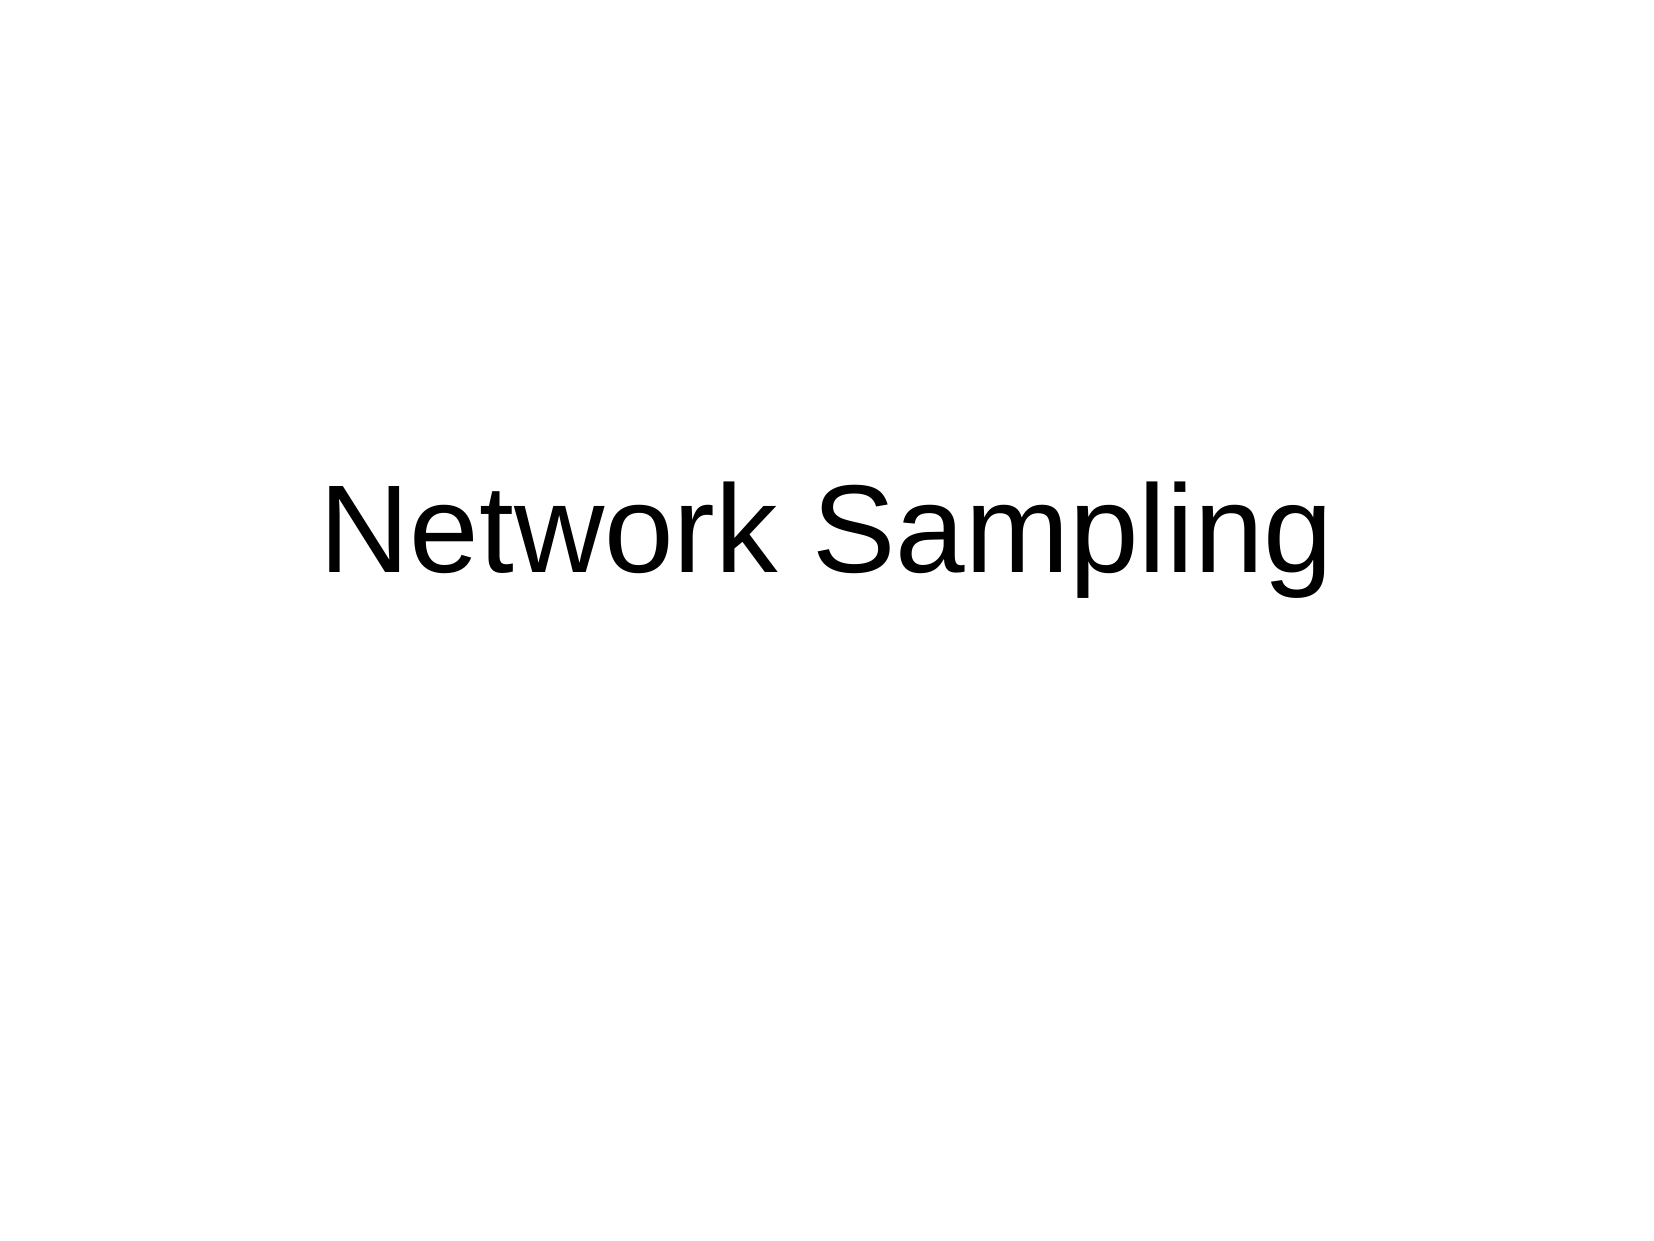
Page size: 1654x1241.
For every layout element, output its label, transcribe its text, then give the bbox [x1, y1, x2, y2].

subtitle Network Sampling [82, 49, 1571, 1010]
